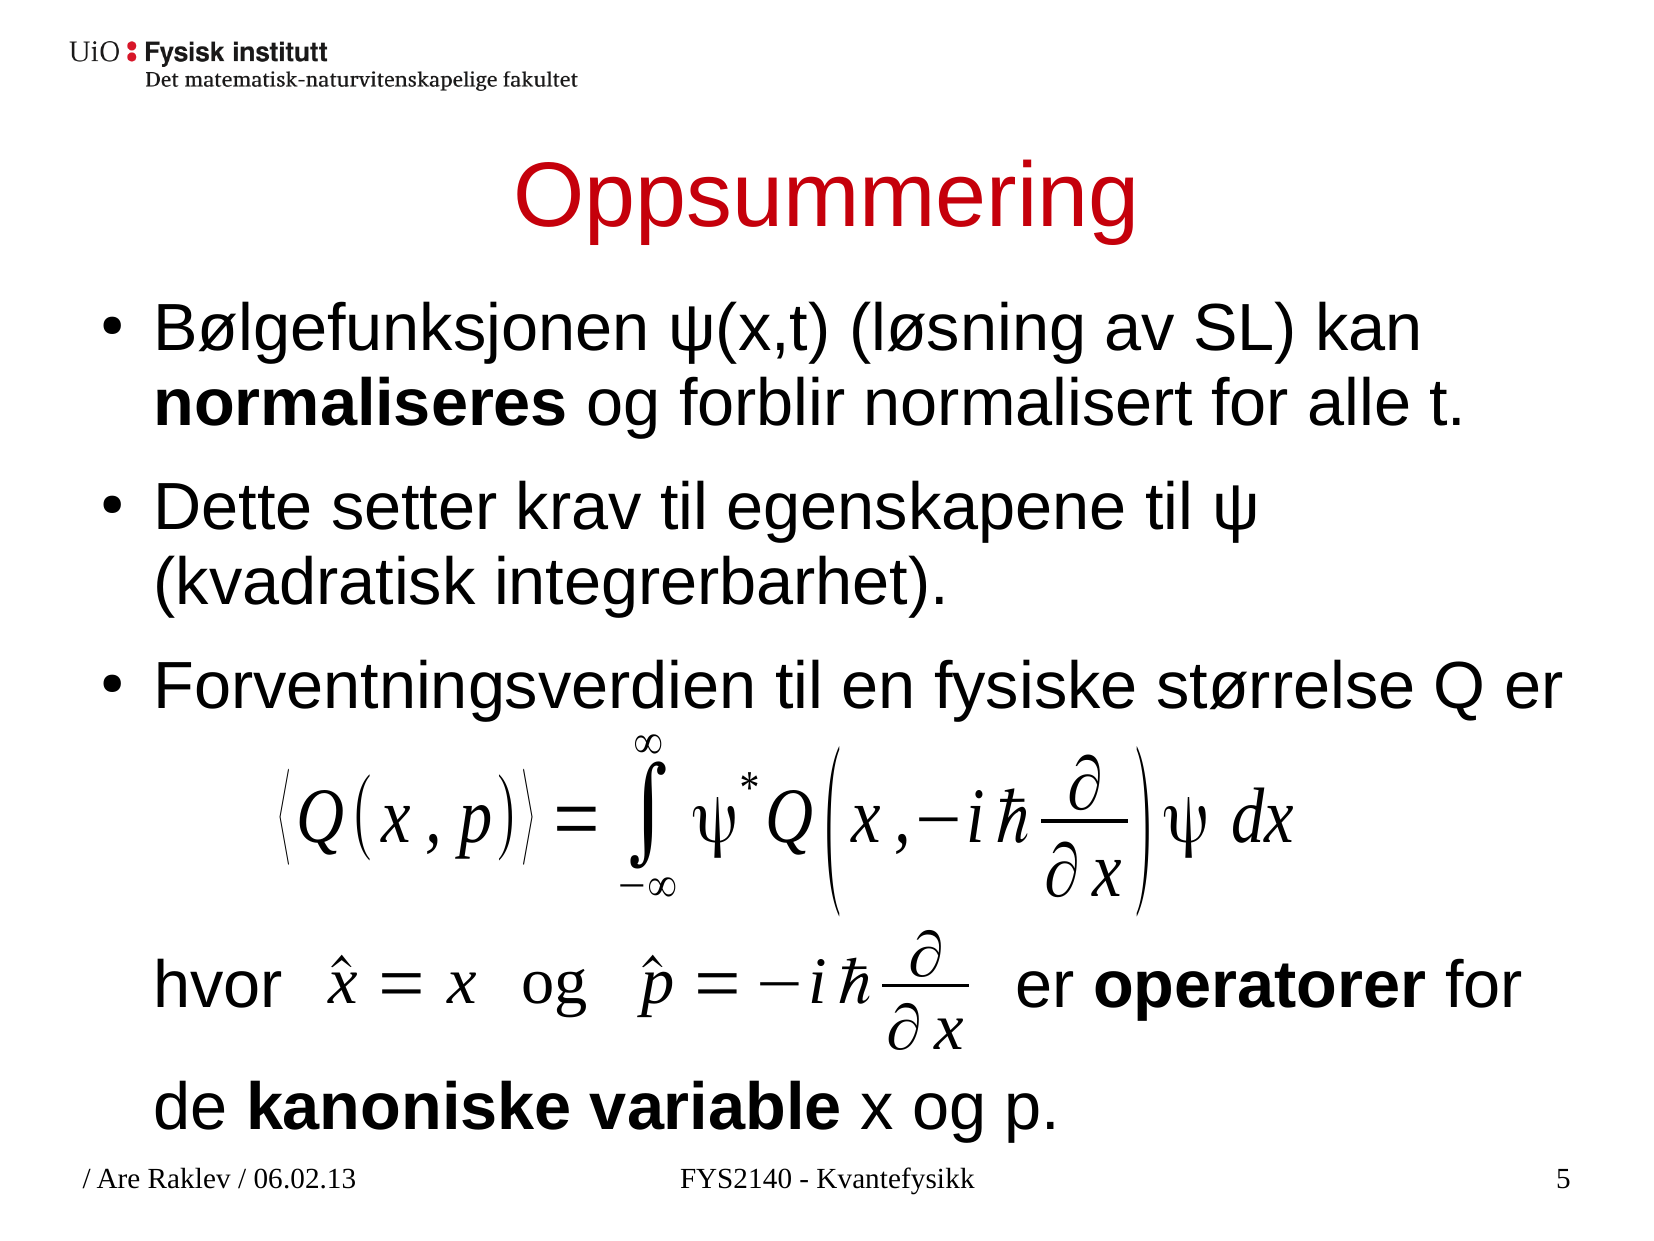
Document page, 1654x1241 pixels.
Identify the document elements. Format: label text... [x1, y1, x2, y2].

picture [68, 37, 581, 93]
list Bølgefunksjonen ψ(x,t) (løsning av SL) kan normaliseres og forblir normalisert for alle t. Dette setter krav til egenskapene til ψ (kvadratisk integrerbarhet). Forventningsverdien til en fysiske størrelse Q er hvor er operatorer for de kanoniske variable x og p. [82, 290, 1576, 1142]
title Oppsummering [82, 90, 1571, 290]
chart [270, 733, 1303, 922]
chart [317, 925, 980, 1064]
